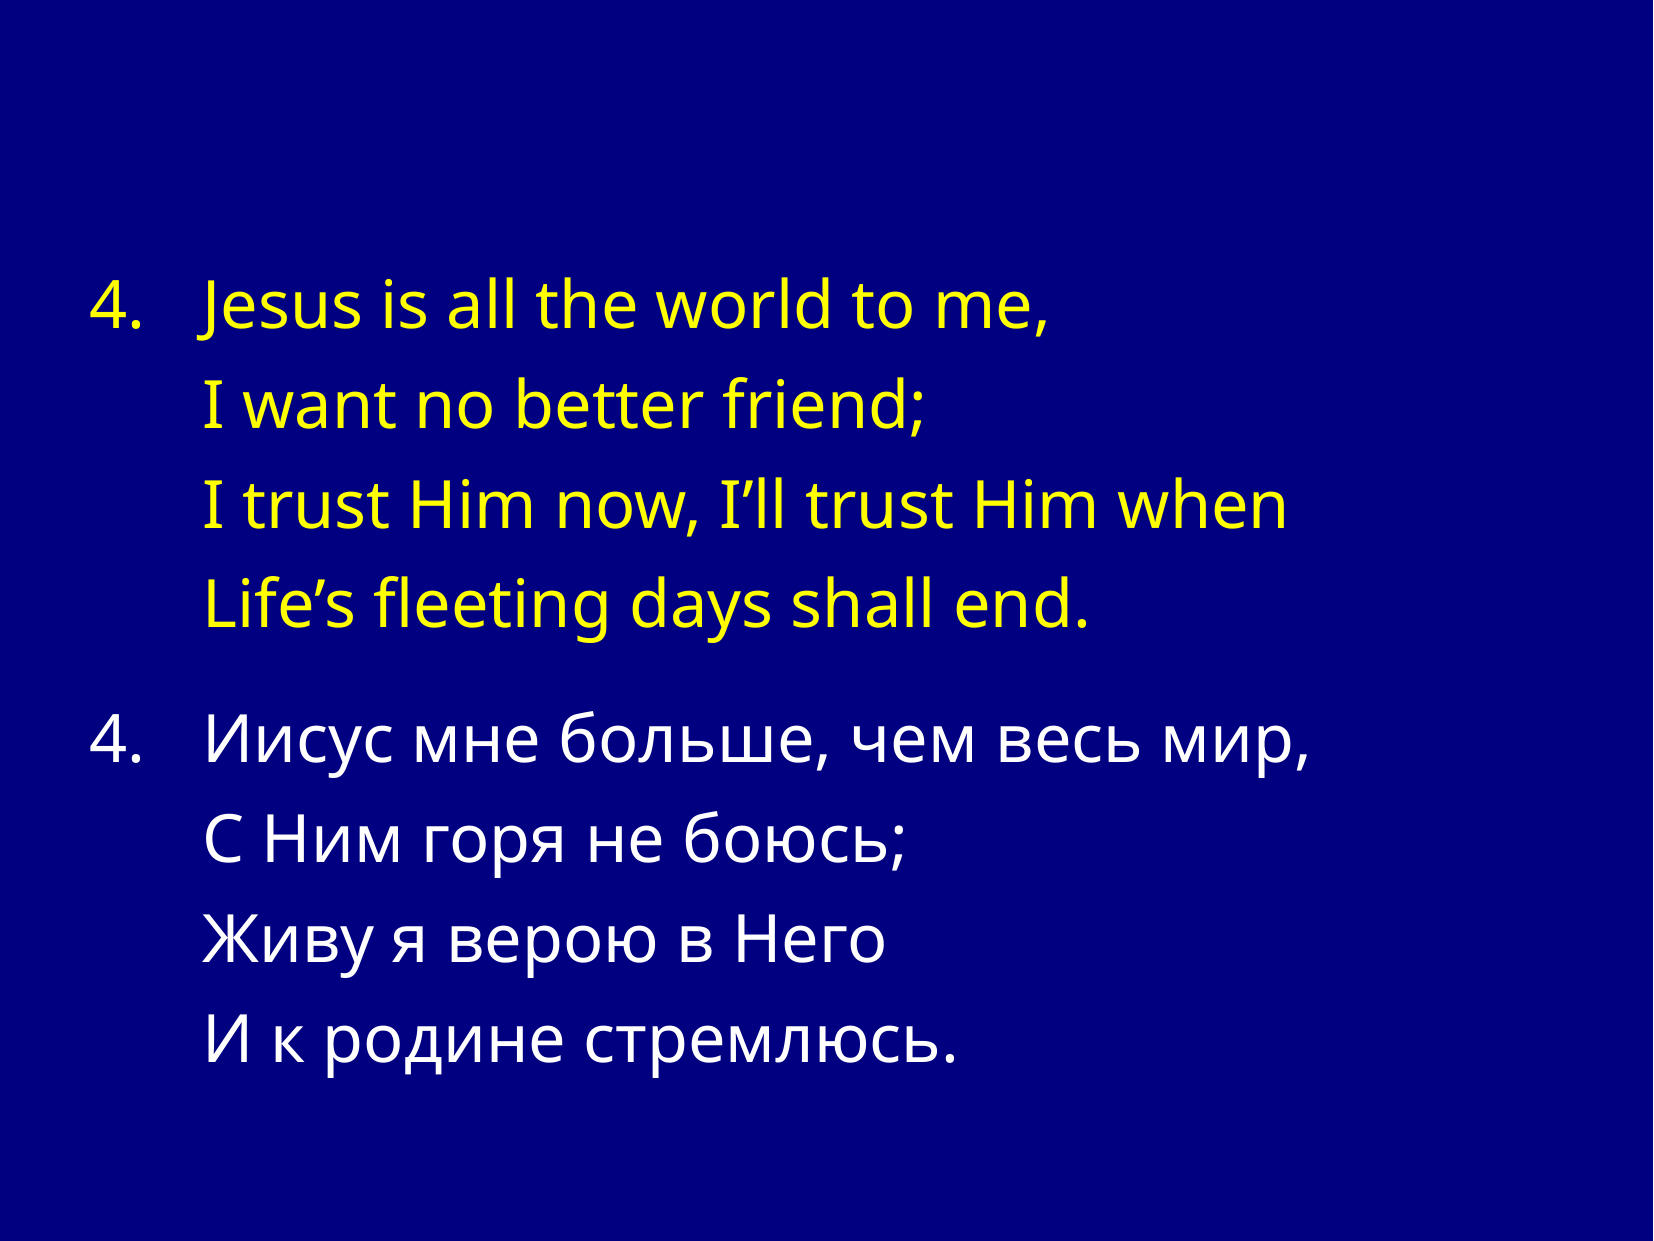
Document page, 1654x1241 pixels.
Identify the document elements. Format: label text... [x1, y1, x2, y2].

text_box 4. Jesus is all the world to me, I want no better friend; I trust Him now, I’ll trust Him when Life’s fleeting days shall end. [75, 150, 1576, 638]
text_box 4. Иисус мне больше, чем весь мир, С Ним горя не боюсь; Живу я верою в Него И к родине стремлюсь. [75, 675, 1576, 1163]
